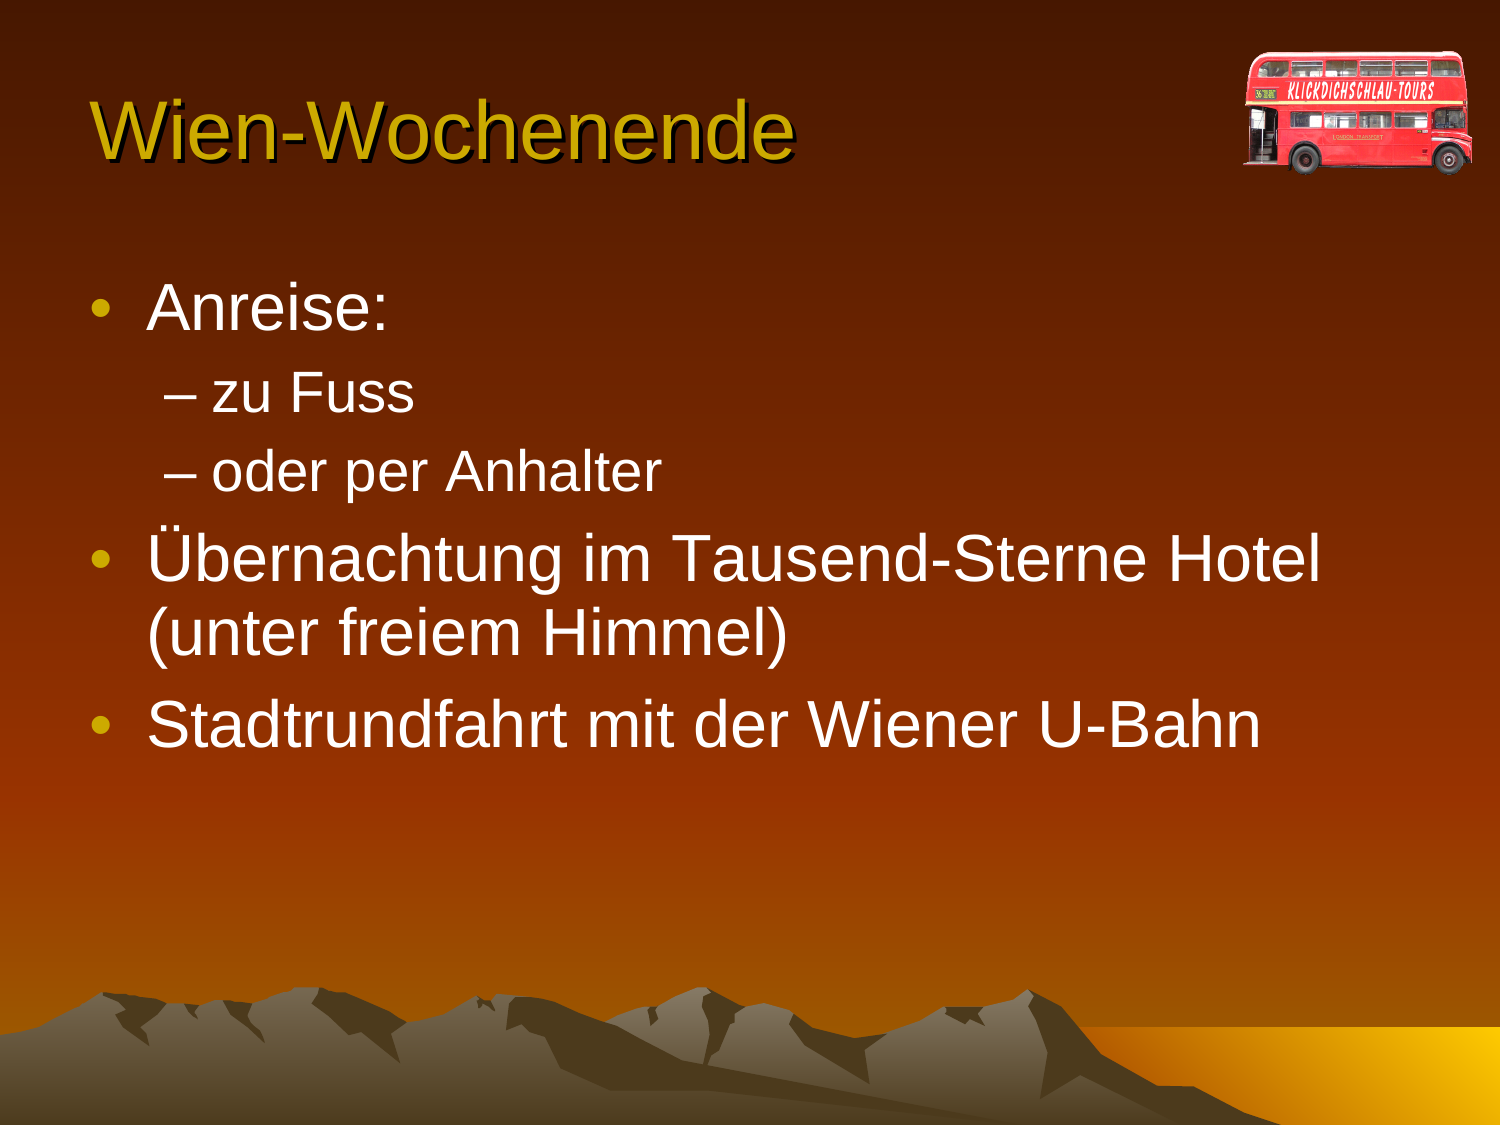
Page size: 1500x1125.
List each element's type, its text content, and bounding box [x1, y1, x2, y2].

list Anreise: zu Fuss oder per Anhalter Übernachtung im Tausend-Sterne Hotel (unter freiem Himmel) Stadtrundfahrt mit der Wiener U-Bahn [75, 262, 1426, 1001]
picture [1240, 45, 1477, 178]
title Wien-Wochenende [74, 37, 1211, 225]
